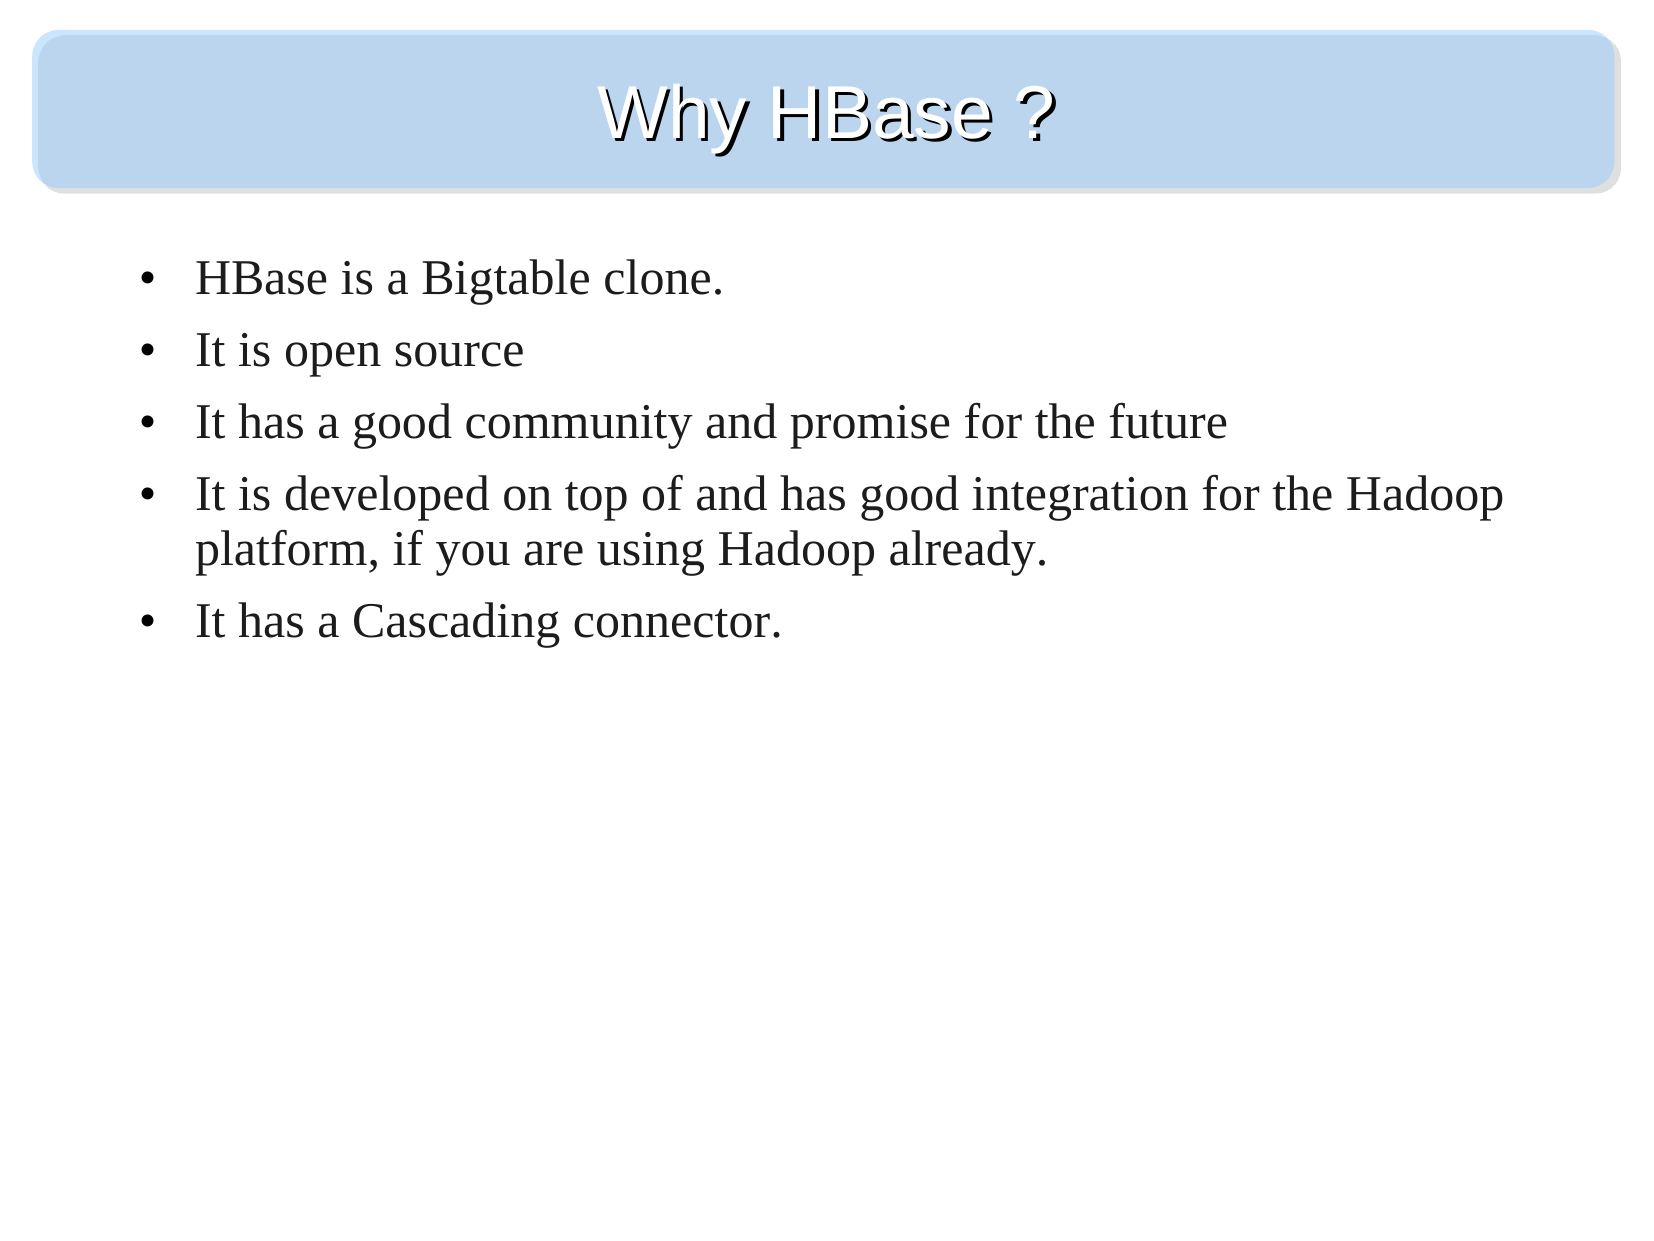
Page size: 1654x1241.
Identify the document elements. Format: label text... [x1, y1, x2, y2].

title Why HBase ? [123, 34, 1530, 191]
list HBase is a Bigtable clone. It is open source It has a good community and promise for the future It is developed on top of and has good integration for the Hadoop platform, if you are using Hadoop already. It has a Cascading connector. [124, 242, 1530, 1103]
text_box [32, 29, 1615, 189]
